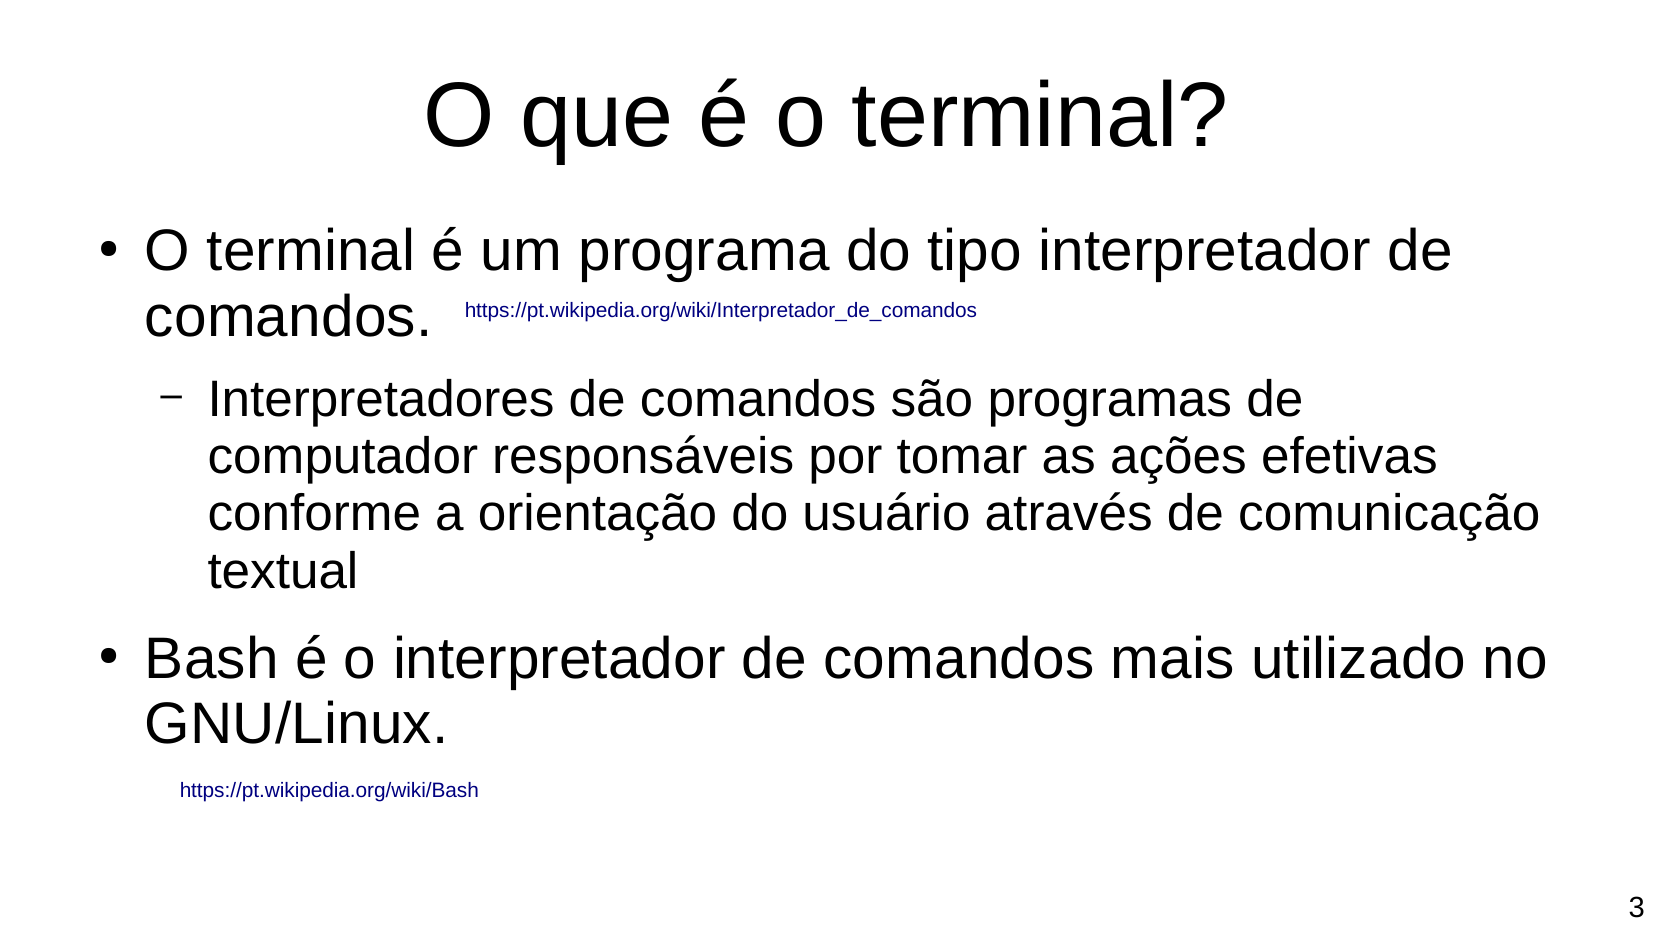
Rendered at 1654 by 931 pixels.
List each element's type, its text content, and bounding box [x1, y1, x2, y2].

text_box https://pt.wikipedia.org/wiki/Interpretador_de_comandos [450, 291, 998, 331]
title O que é o terminal? [82, 37, 1571, 193]
text_box https://pt.wikipedia.org/wiki/Bash [165, 771, 500, 811]
list O terminal é um programa do tipo interpretador de comandos. Interpretadores de comandos são programas de computador responsáveis por tomar as ações efetivas conforme a orientação do usuário através de comunicação textual Bash é o interpretador de comandos mais utilizado no GNU/Linux. [82, 217, 1571, 758]
